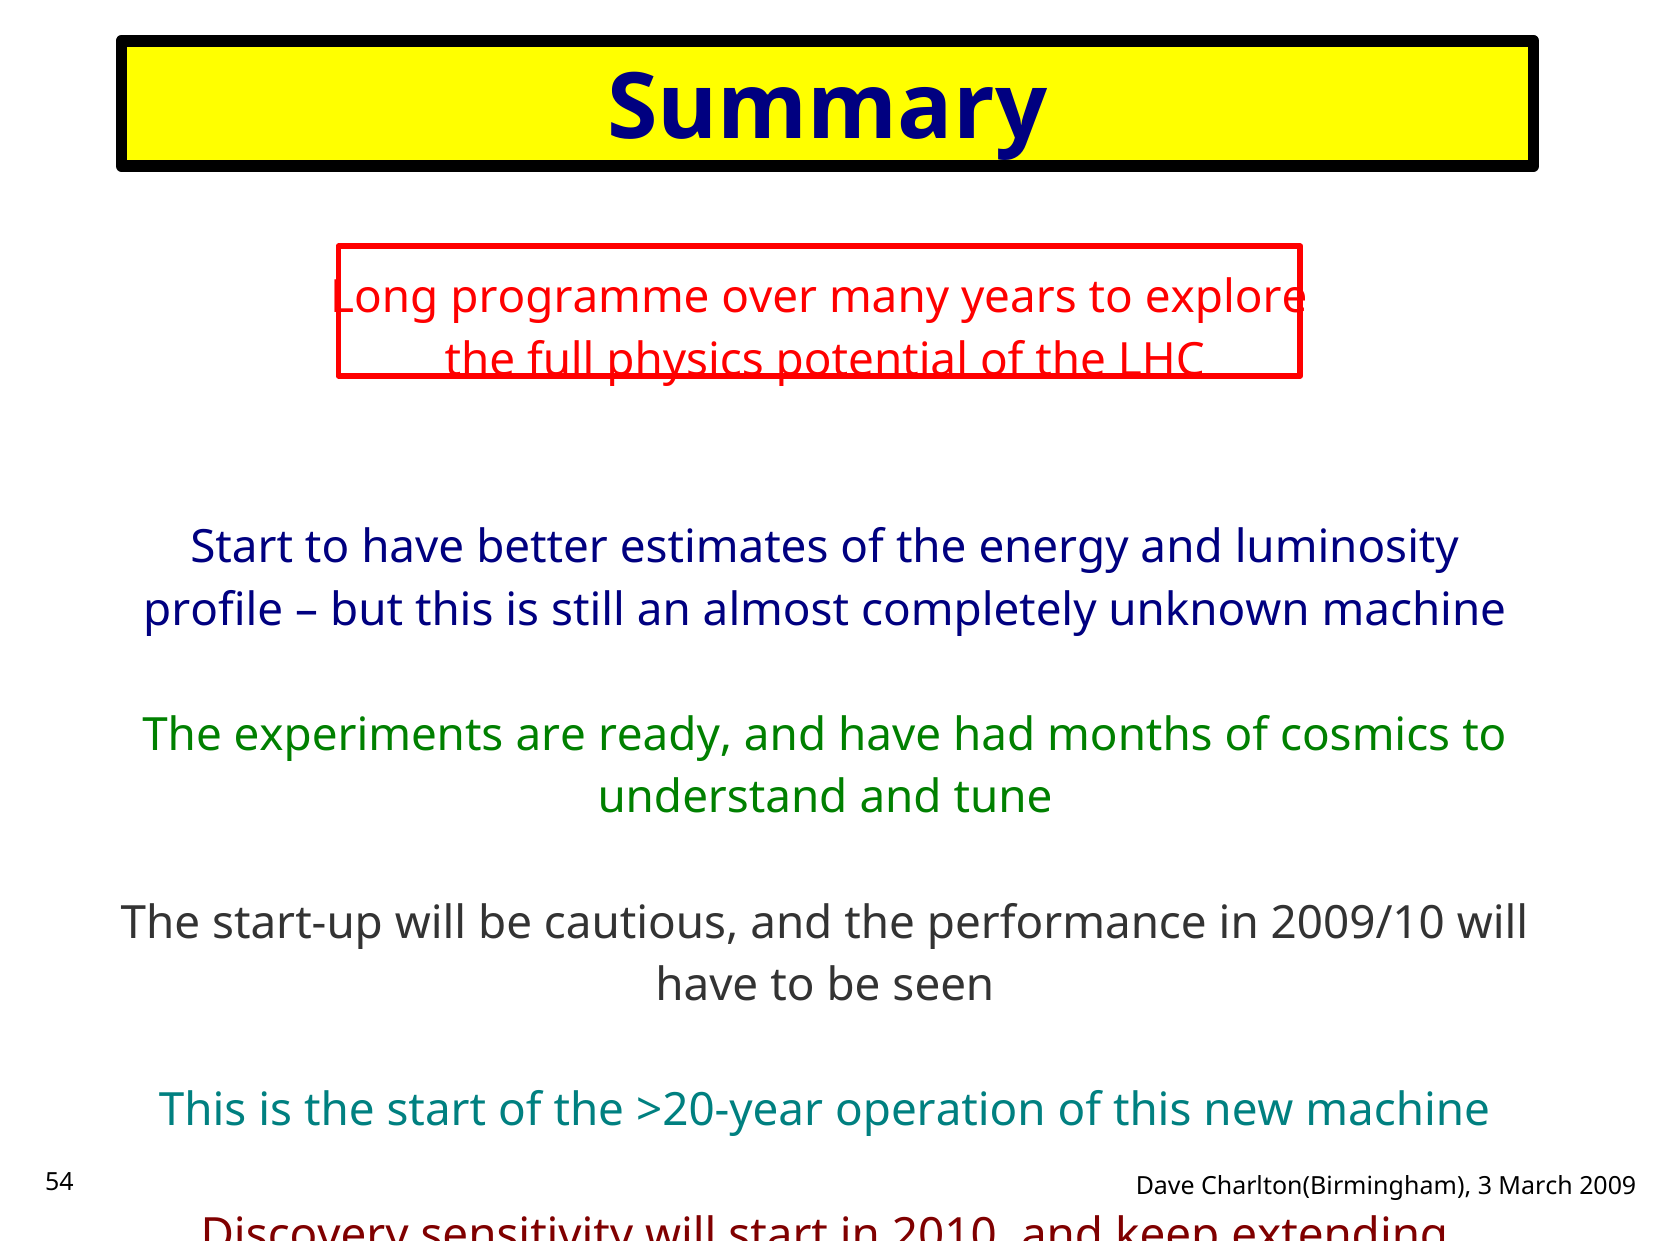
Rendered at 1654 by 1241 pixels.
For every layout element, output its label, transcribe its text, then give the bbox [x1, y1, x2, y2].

text_box Long programme over many years to explore the full physics potential of the LHC Start to have better estimates of the energy and luminosity profile – but this is still an almost completely unknown machine The experiments are ready, and have had months of cosmics to understand and tune The start-up will be cautious, and the performance in 2009/10 will have to be seen This is the start of the >20-year operation of this new machine Discovery sensitivity will start in 2010, and keep extending [117, 201, 1533, 1214]
title Summary [121, 49, 1534, 158]
